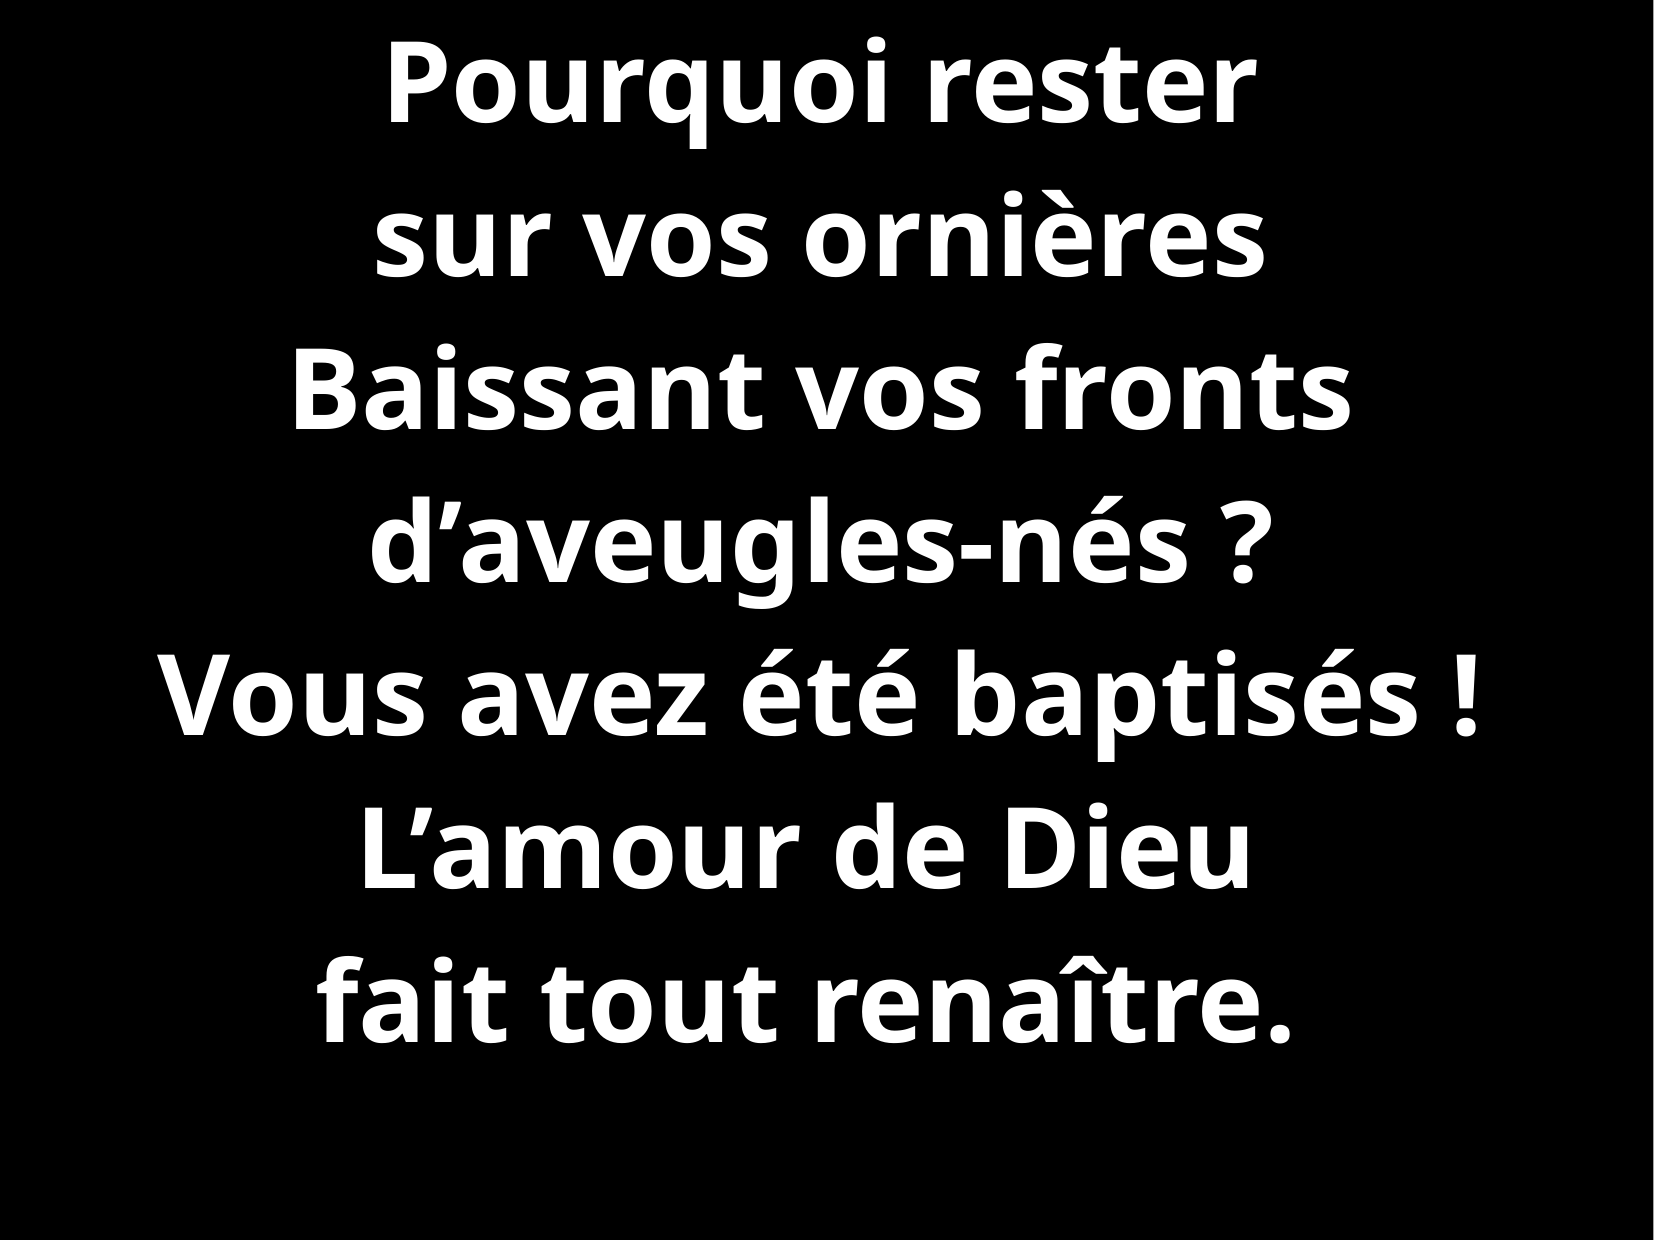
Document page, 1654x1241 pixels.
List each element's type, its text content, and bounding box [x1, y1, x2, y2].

list Pourquoi rester sur vos ornières Baissant vos fronts d’aveugles-nés ? Vous avez été baptisés ! L’amour de Dieu fait tout renaître. [0, 2, 1642, 1241]
